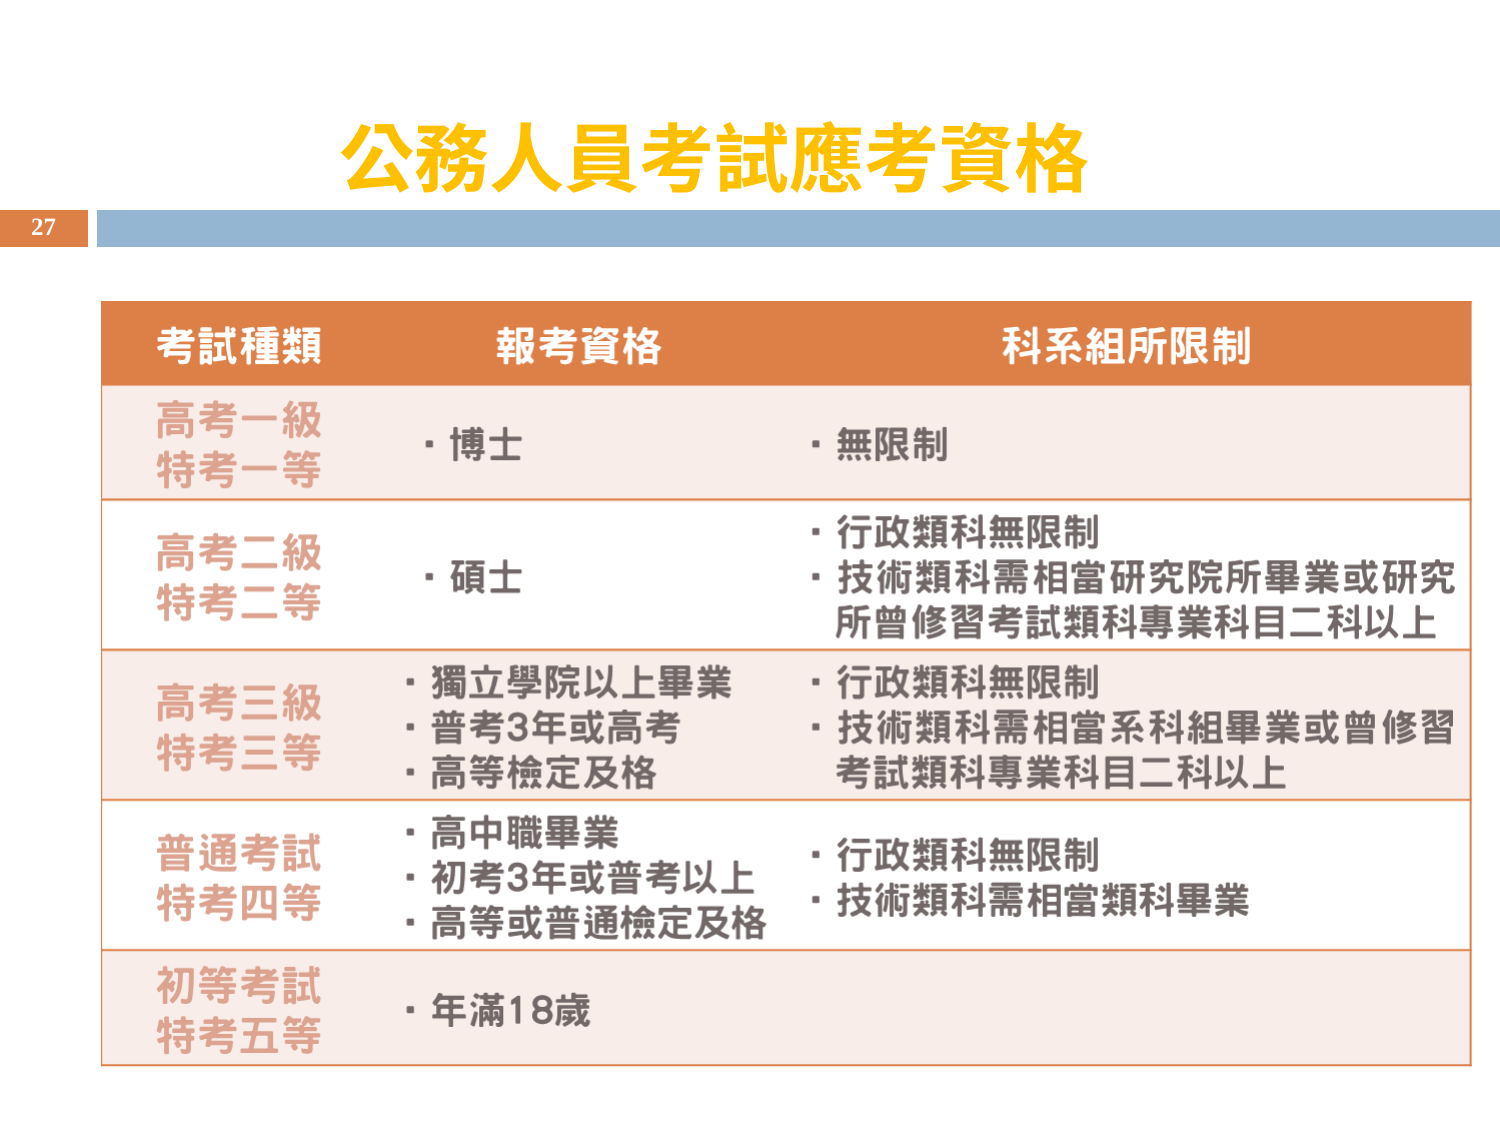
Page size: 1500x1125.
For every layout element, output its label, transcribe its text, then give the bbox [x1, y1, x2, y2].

picture [101, 302, 1479, 1084]
title 公務人員考試應考資格 [324, 68, 1377, 244]
text_box 26 [0, 208, 88, 249]
